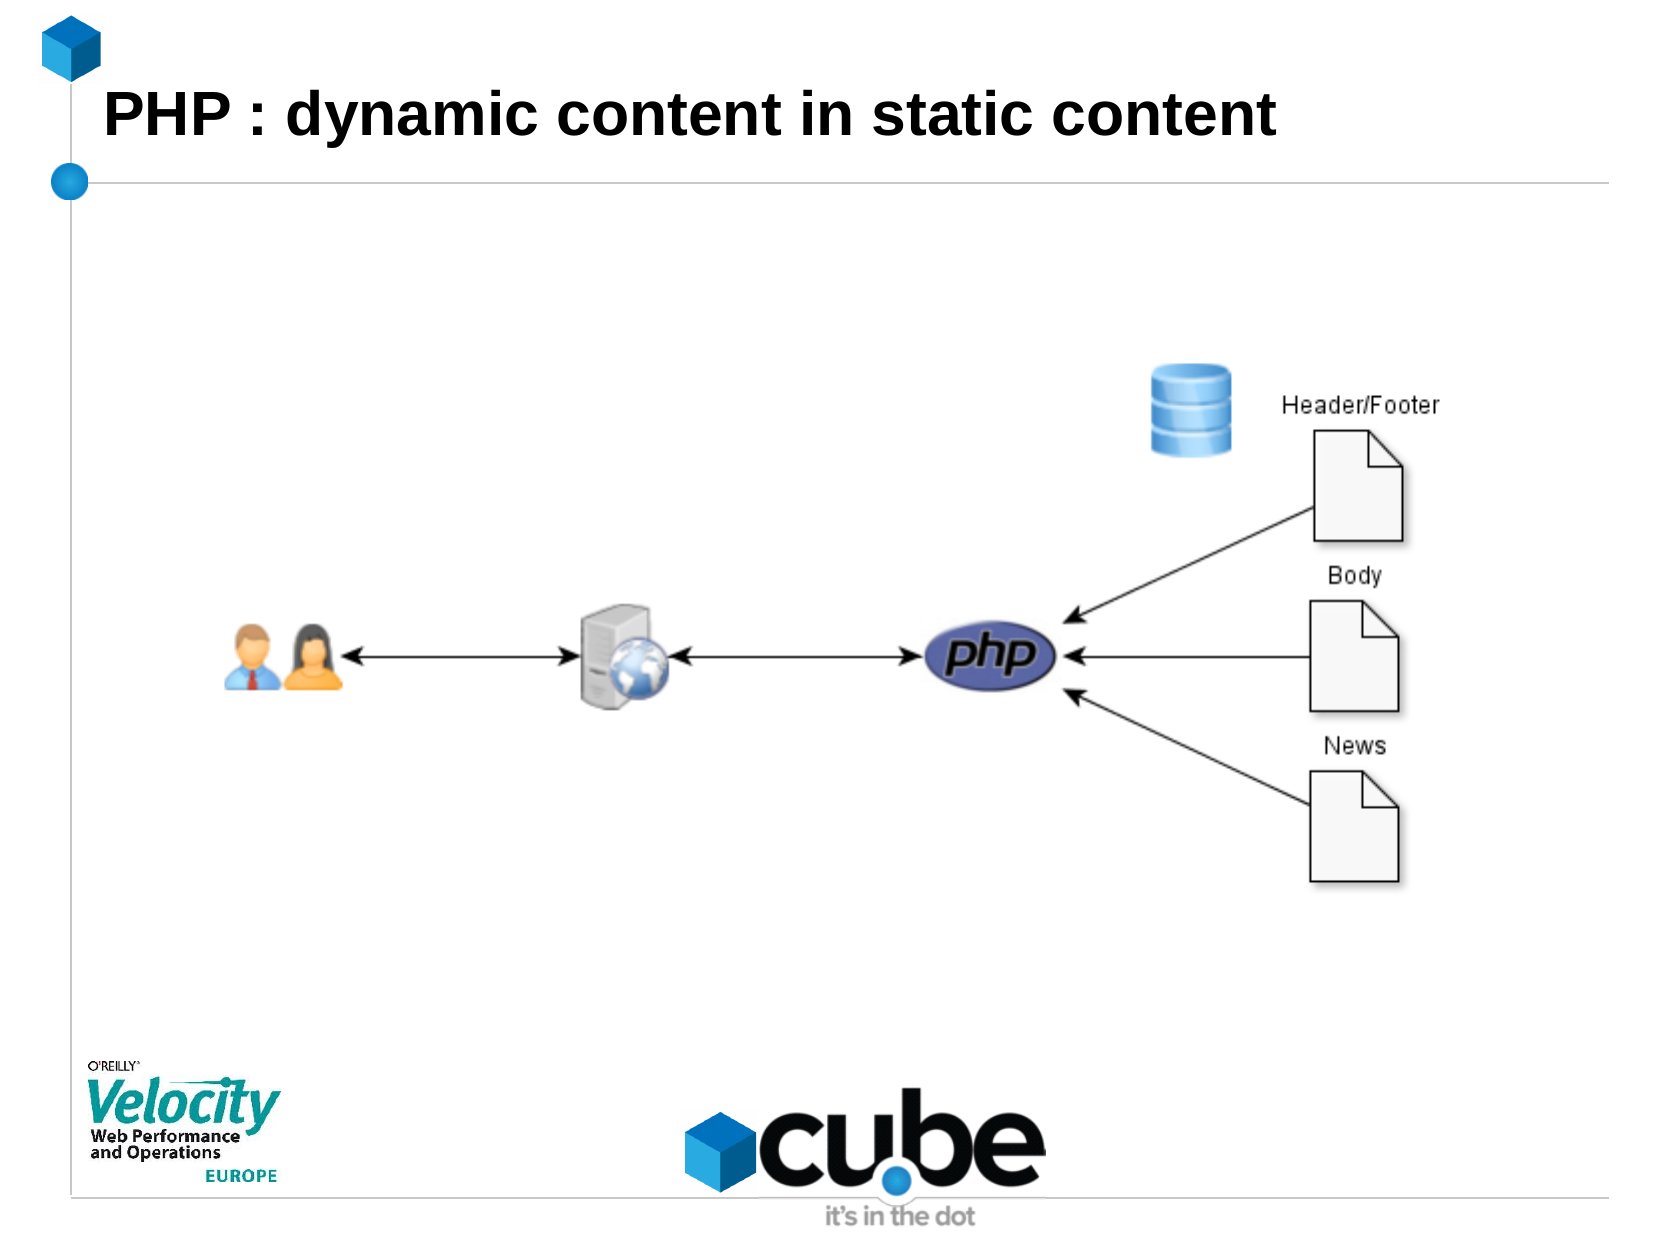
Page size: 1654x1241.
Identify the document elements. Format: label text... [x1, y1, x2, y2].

title PHP : dynamic content in static content [103, 49, 1551, 178]
picture [193, 334, 1468, 911]
picture [88, 1061, 281, 1182]
